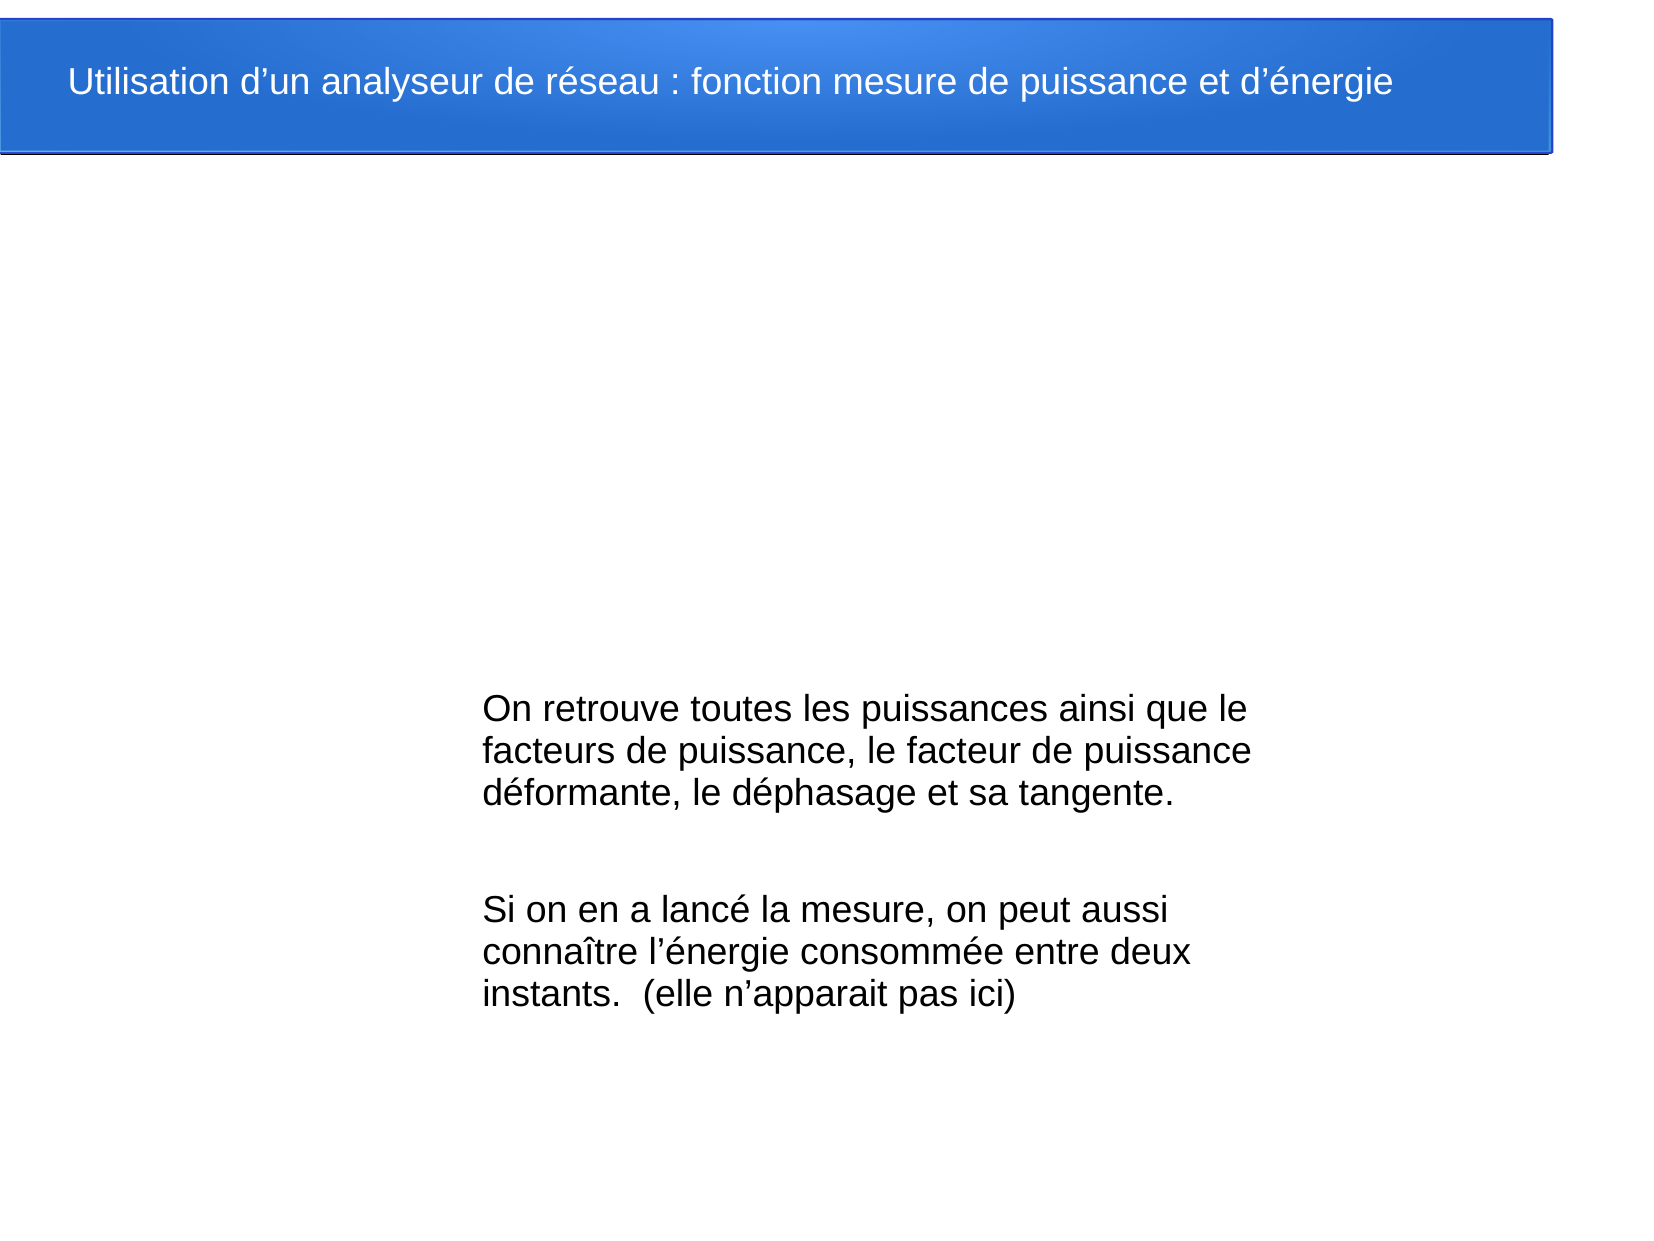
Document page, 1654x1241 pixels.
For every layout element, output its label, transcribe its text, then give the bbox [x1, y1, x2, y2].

picture [74, 192, 1134, 1123]
text_box Utilisation d’un analyseur de réseau : fonction mesure de puissance et d’énergie [53, 53, 1410, 111]
text_box Si on en a lancé la mesure, on peut aussi connaître l’énergie consommée entre deux instants. (elle n’apparait pas ici) [467, 881, 1270, 1022]
text_box On retrouve toutes les puissances ainsi que le facteurs de puissance, le facteur de puissance déformante, le déphasage et sa tangente. [467, 680, 1270, 822]
